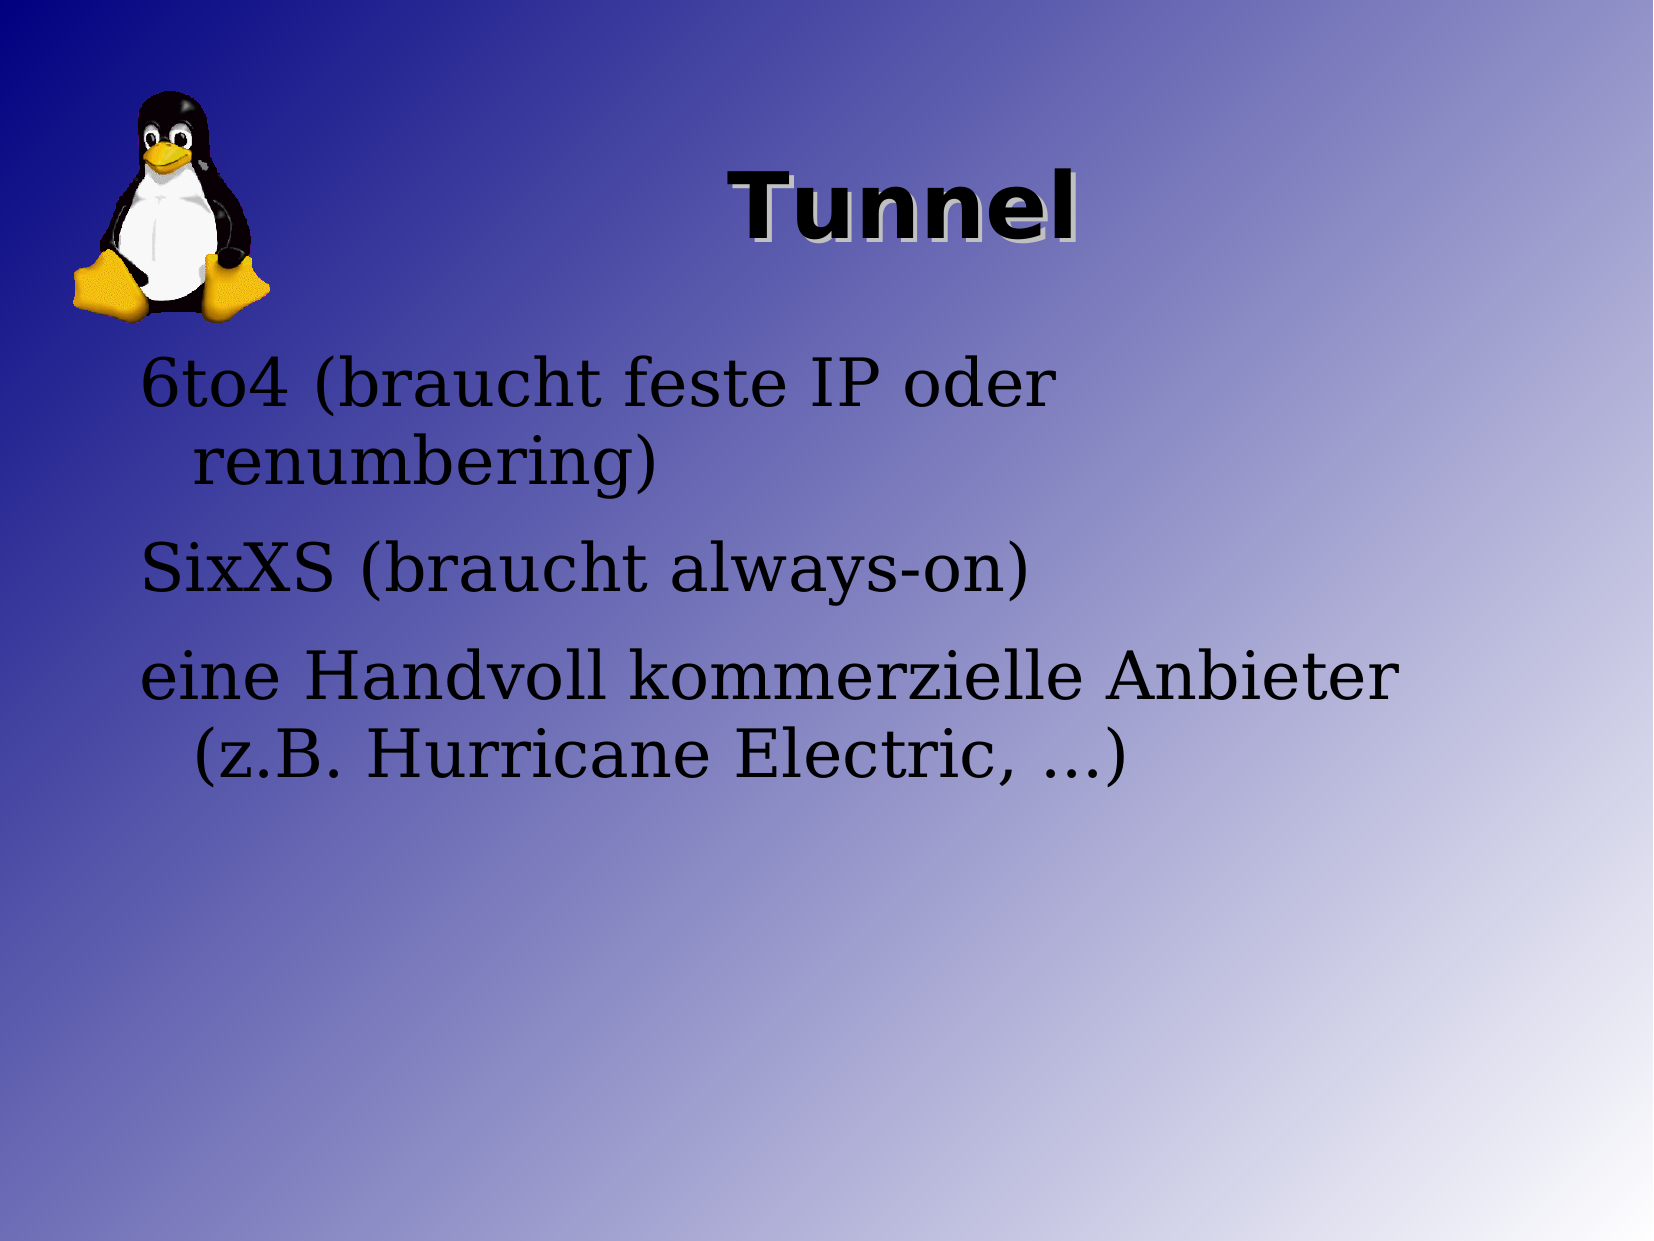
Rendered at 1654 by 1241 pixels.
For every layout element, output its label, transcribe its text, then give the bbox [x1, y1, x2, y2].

picture [73, 91, 270, 323]
title Tunnel [274, 102, 1533, 311]
list 6to4 (braucht feste IP oder renumbering) SixXS (braucht always-on) eine Handvoll kommerzielle Anbieter (z.B. Hurricane Electric, ...) [121, 344, 1533, 1127]
